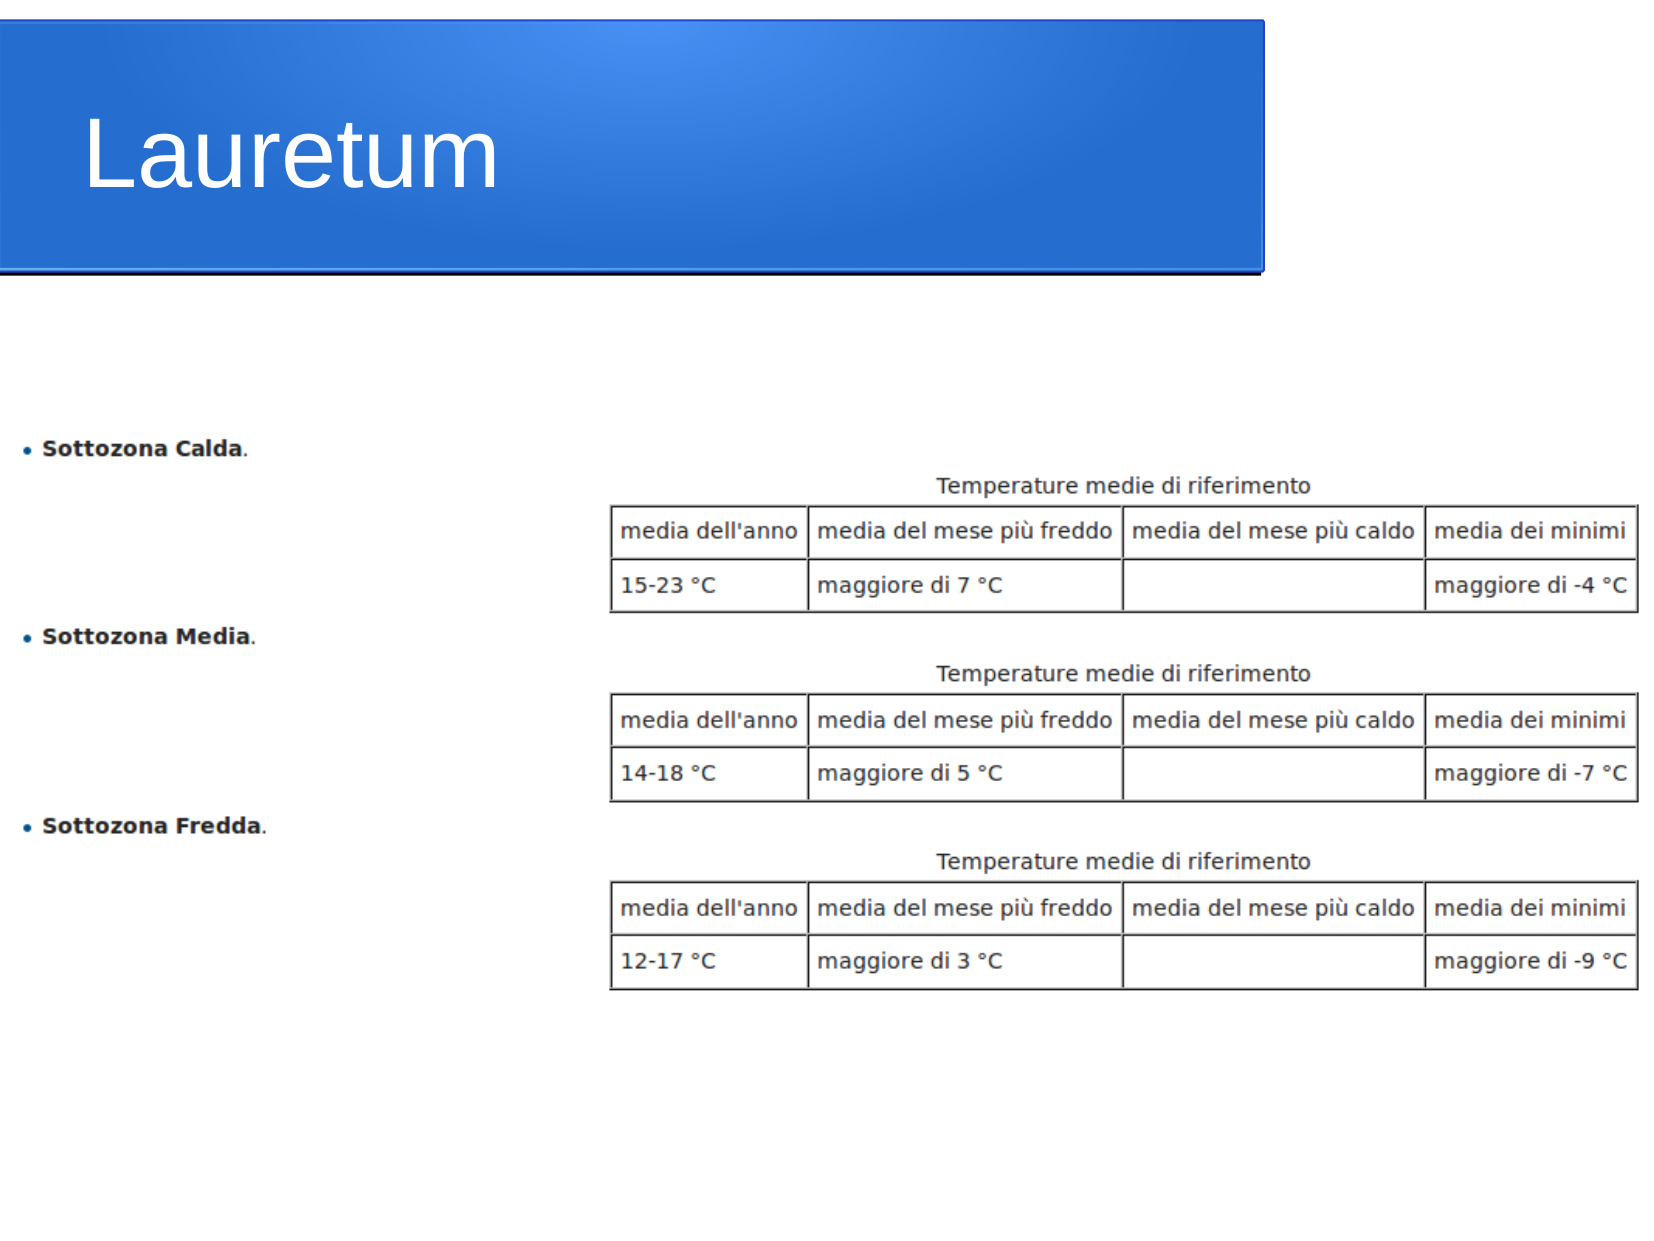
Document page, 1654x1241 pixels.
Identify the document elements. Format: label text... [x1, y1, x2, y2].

title Lauretum [82, 41, 1250, 265]
picture [2, 427, 1654, 1003]
